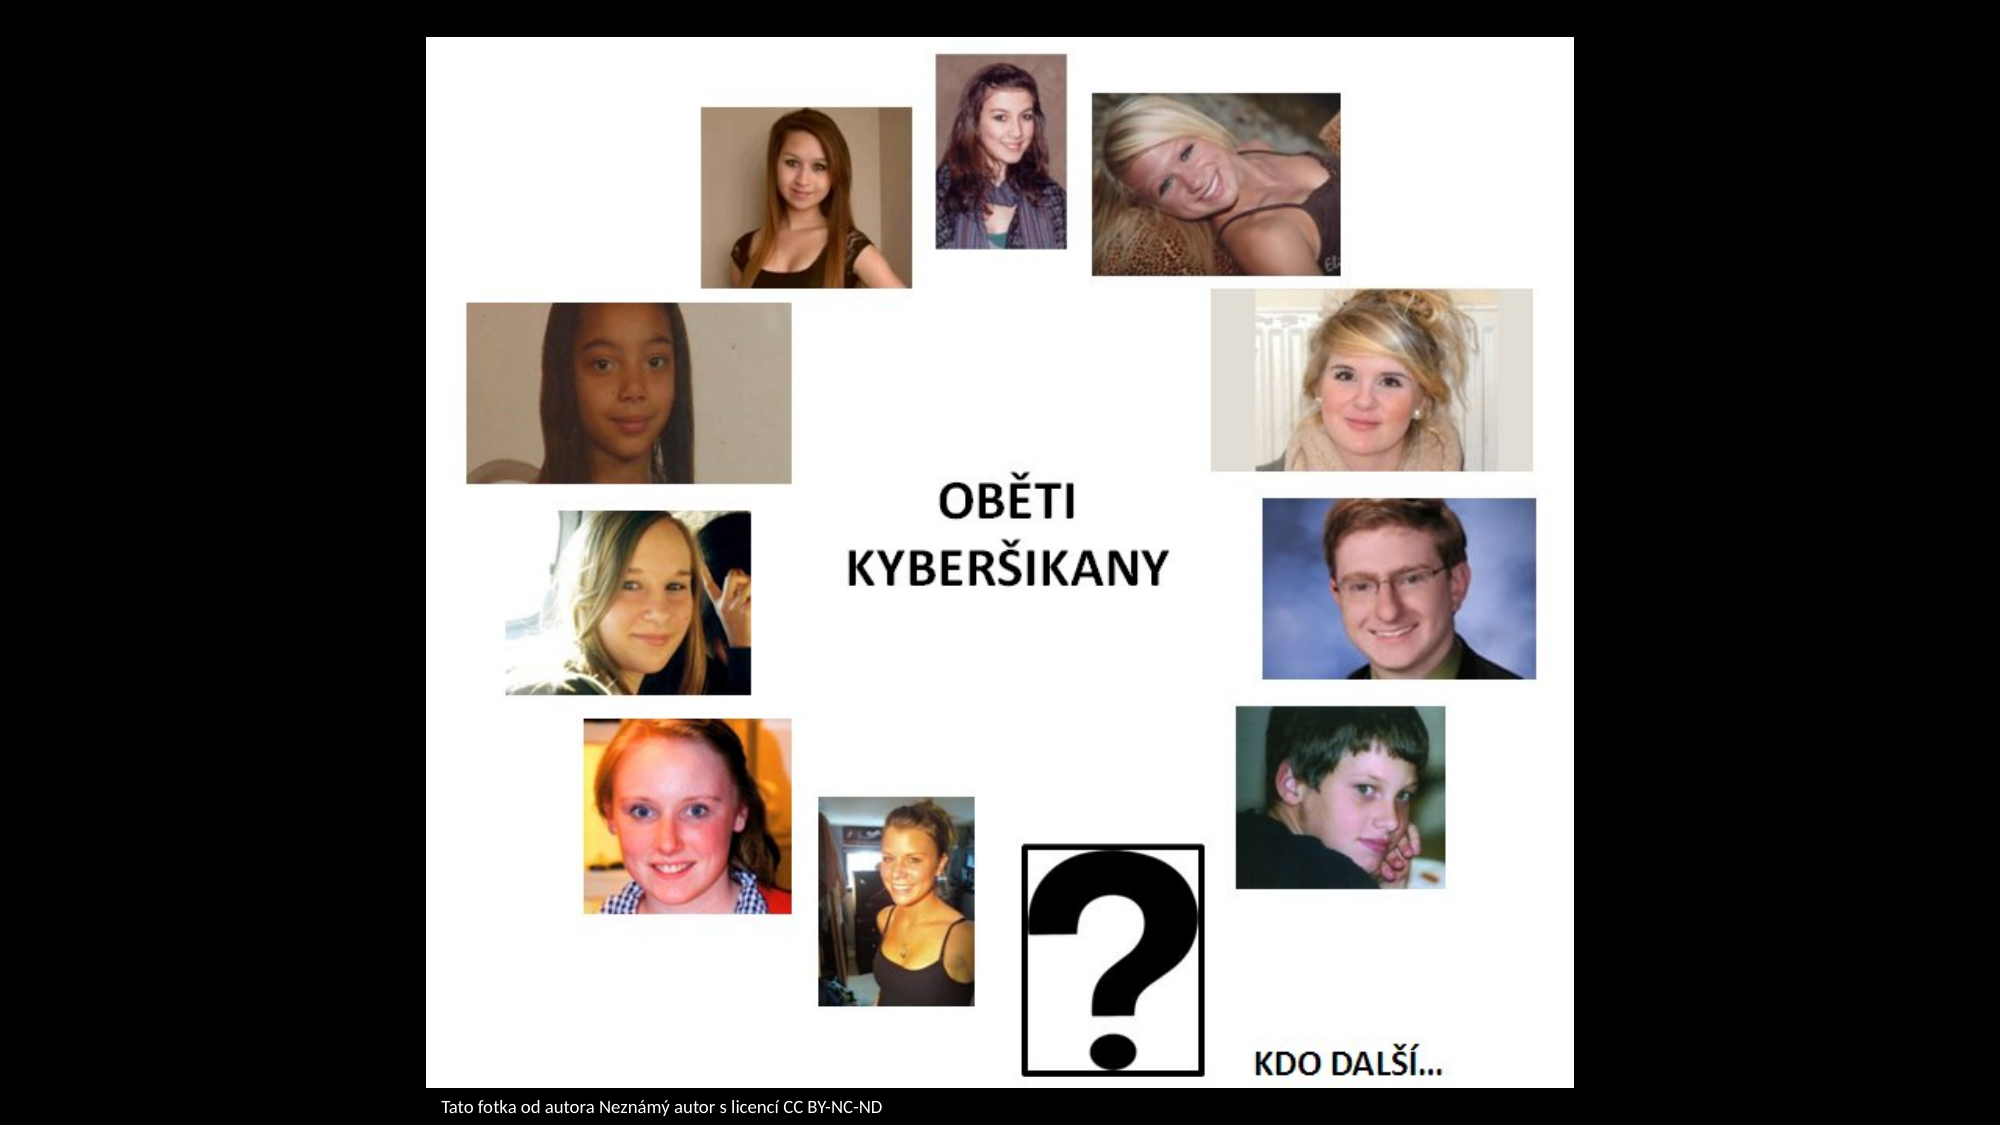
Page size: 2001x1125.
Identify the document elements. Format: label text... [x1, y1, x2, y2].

picture [426, 37, 1574, 1087]
text_box Tato fotka od autora Neznámý autor s licencí CC BY-NC-ND [426, 1087, 1574, 1125]
